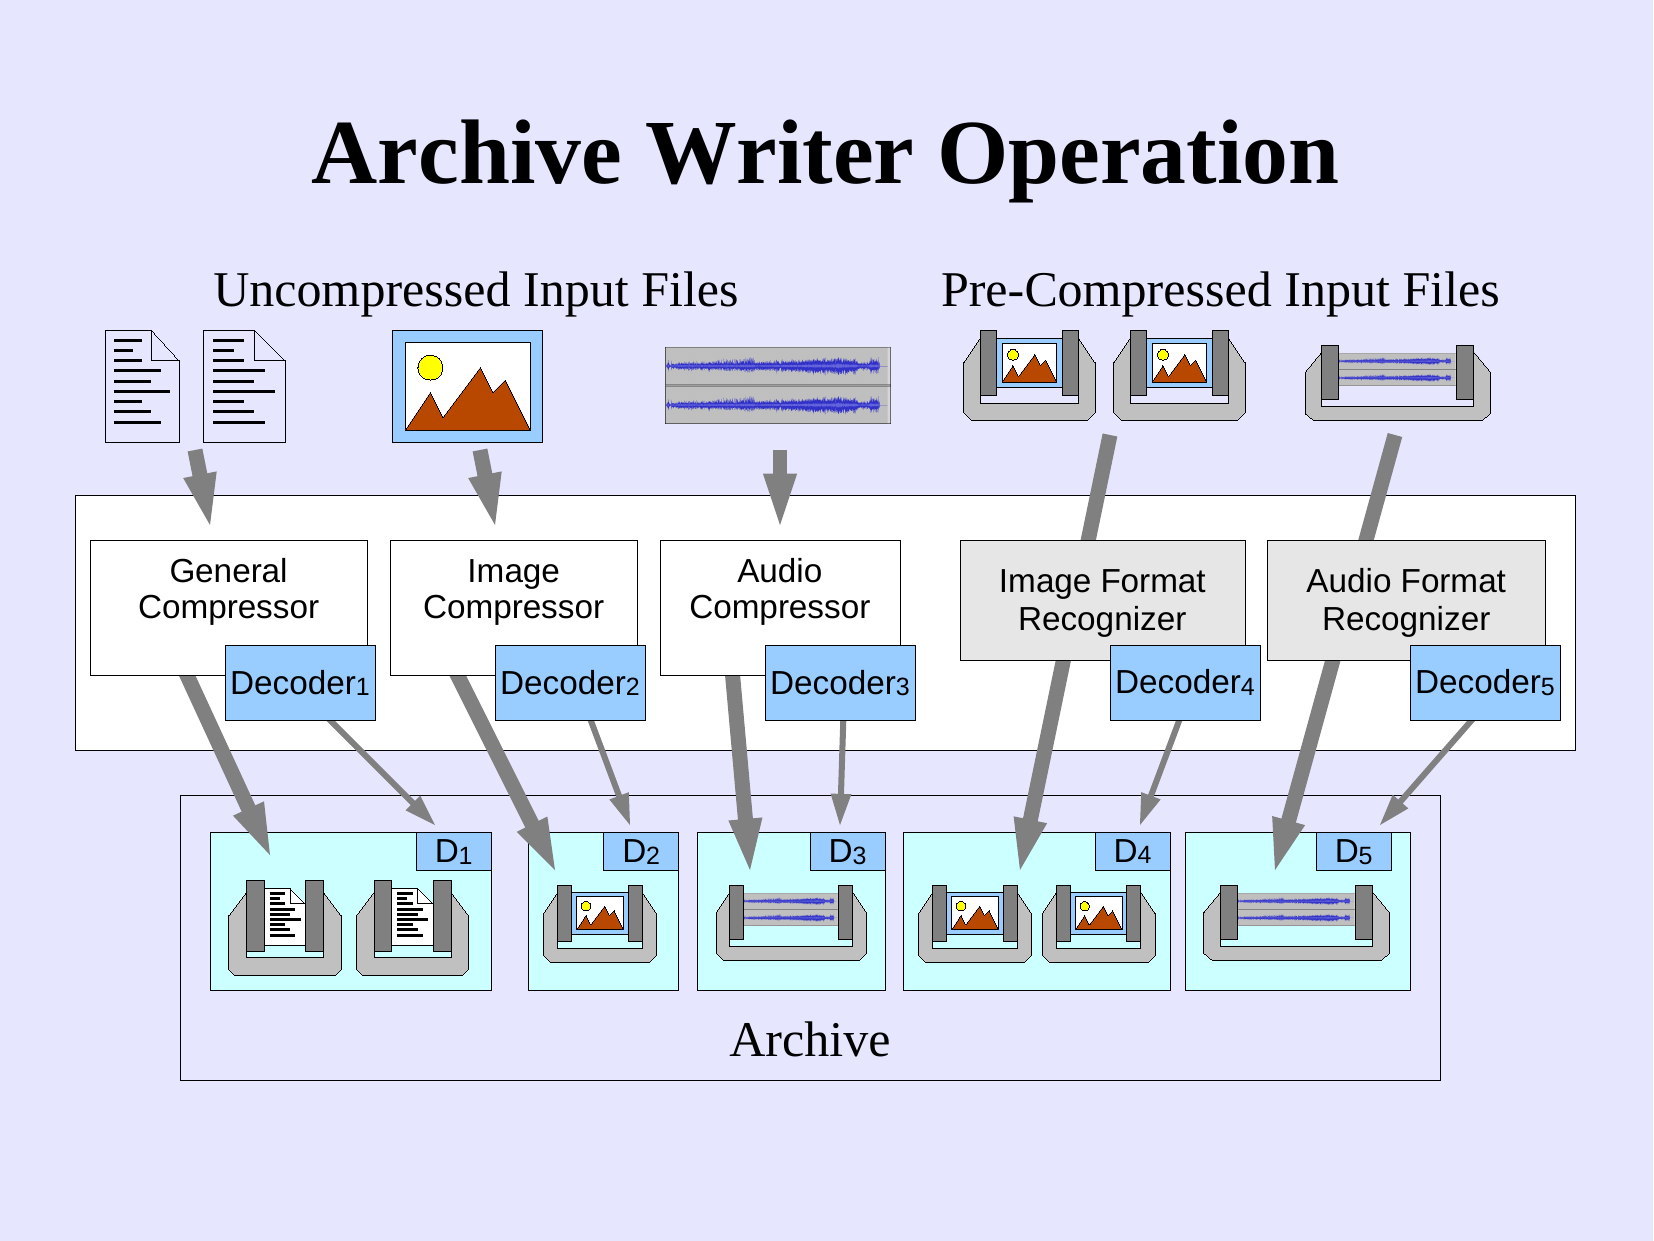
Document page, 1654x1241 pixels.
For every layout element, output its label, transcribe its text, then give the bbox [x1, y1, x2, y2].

text_box [75, 495, 1089, 751]
text_box [1375, 495, 1576, 751]
title Archive Writer Operation [82, 49, 1571, 257]
text_box Audio Format Recognizer [1267, 540, 1546, 661]
text_box [741, 676, 840, 751]
text_box [697, 832, 886, 991]
picture [665, 347, 891, 424]
text_box General Compressor [90, 540, 368, 676]
text_box [392, 331, 543, 443]
text_box [963, 331, 1096, 421]
text_box [210, 832, 492, 991]
text_box [903, 832, 1171, 991]
text_box [1305, 345, 1491, 421]
text_box D2 [603, 832, 679, 871]
text_box D5 [1316, 832, 1392, 871]
text_box [197, 676, 355, 751]
text_box Audio Compressor [660, 540, 901, 676]
picture [1339, 353, 1456, 386]
text_box D1 [416, 832, 492, 871]
text_box [1097, 495, 1370, 751]
text_box [1316, 661, 1466, 751]
text_box Decoder5 [1410, 645, 1561, 721]
text_box [1185, 832, 1411, 991]
text_box [1053, 661, 1175, 751]
text_box Archive [180, 1005, 1441, 1081]
text_box Decoder4 [1110, 645, 1261, 721]
text_box Uncompressed Input Files [120, 255, 833, 331]
text_box Decoder1 [225, 645, 376, 721]
text_box D4 [1095, 832, 1171, 871]
text_box [528, 832, 679, 991]
text_box Decoder3 [765, 645, 916, 721]
text_box D3 [810, 832, 886, 871]
picture [744, 893, 838, 926]
text_box Pre-Compressed Input Files [870, 255, 1572, 331]
text_box Decoder2 [495, 645, 646, 721]
text_box [1113, 330, 1246, 421]
text_box [467, 676, 598, 751]
text_box Image Format Recognizer [960, 540, 1246, 661]
text_box Image Compressor [390, 540, 638, 676]
picture [1238, 893, 1355, 926]
